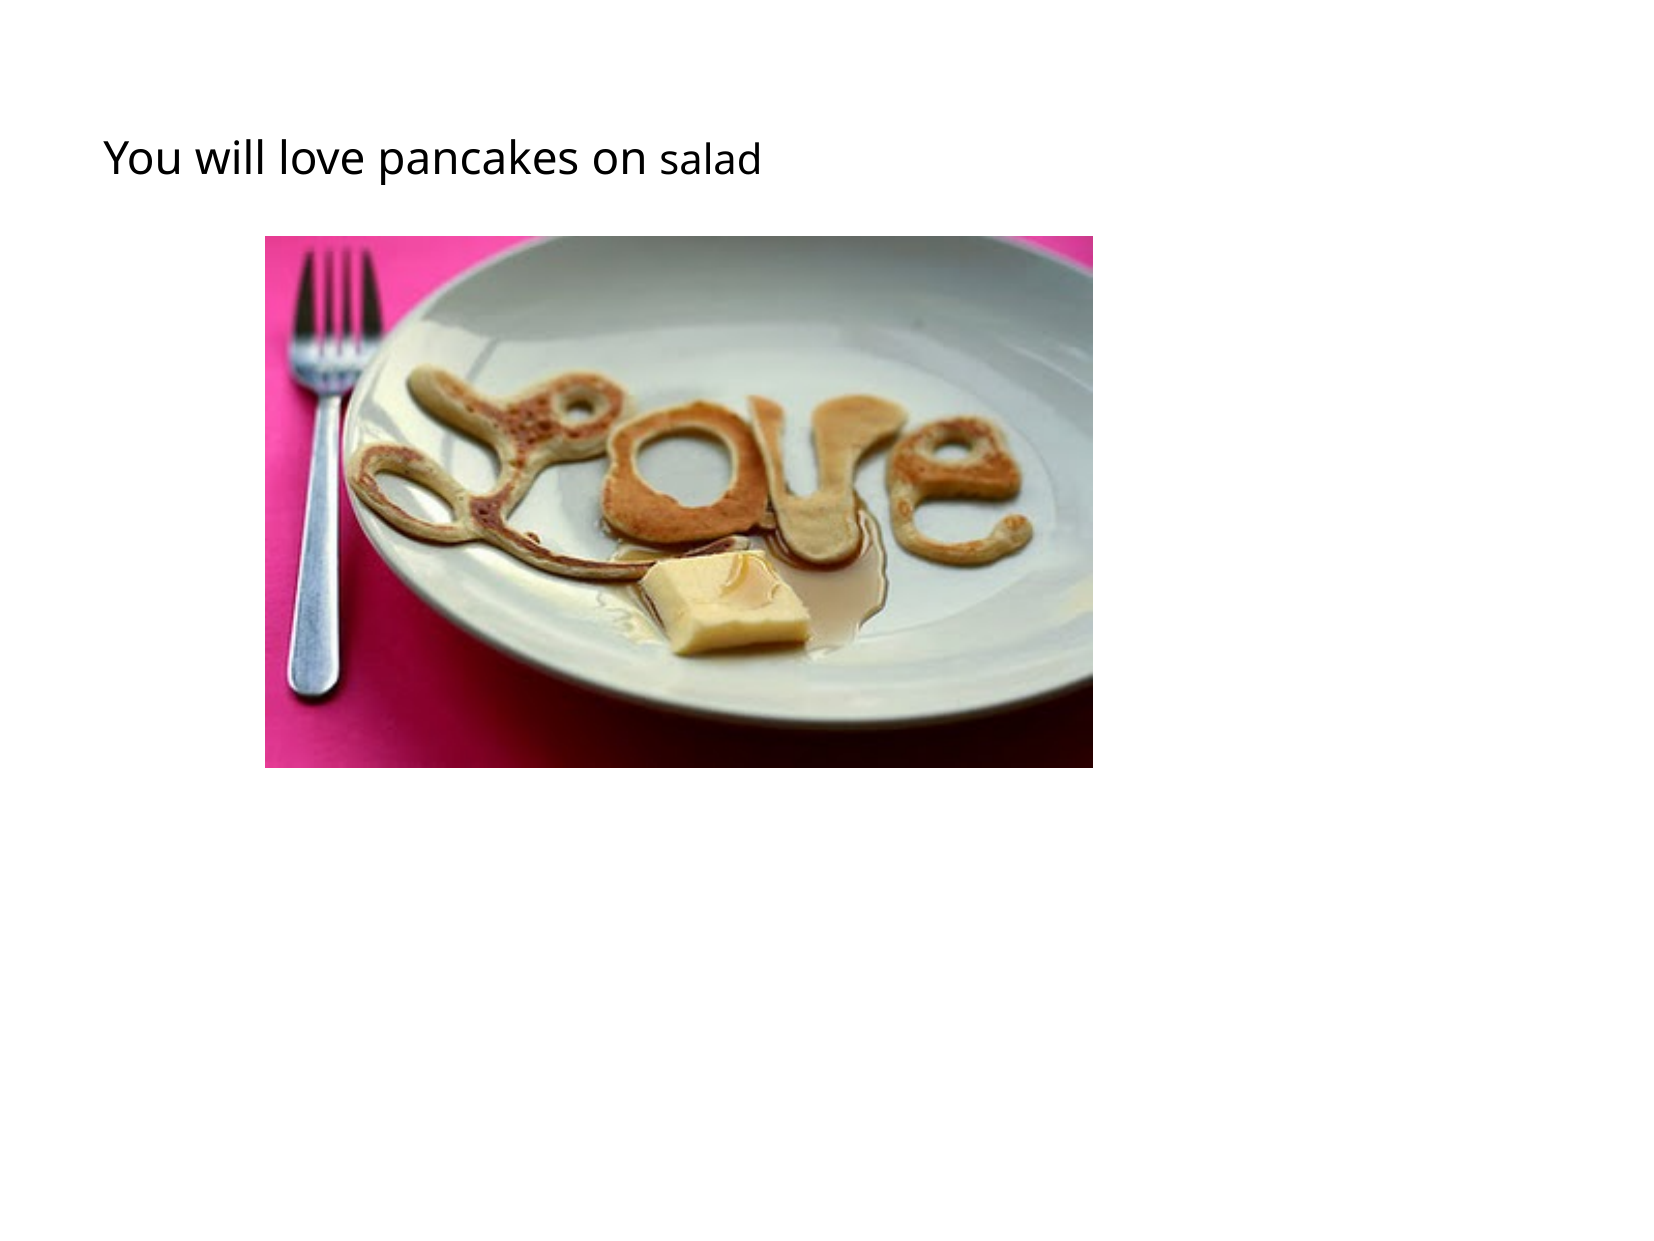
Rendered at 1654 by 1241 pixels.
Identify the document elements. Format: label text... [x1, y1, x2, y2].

text_box You will love pancakes on salad [88, 118, 1418, 198]
picture [265, 236, 1093, 768]
